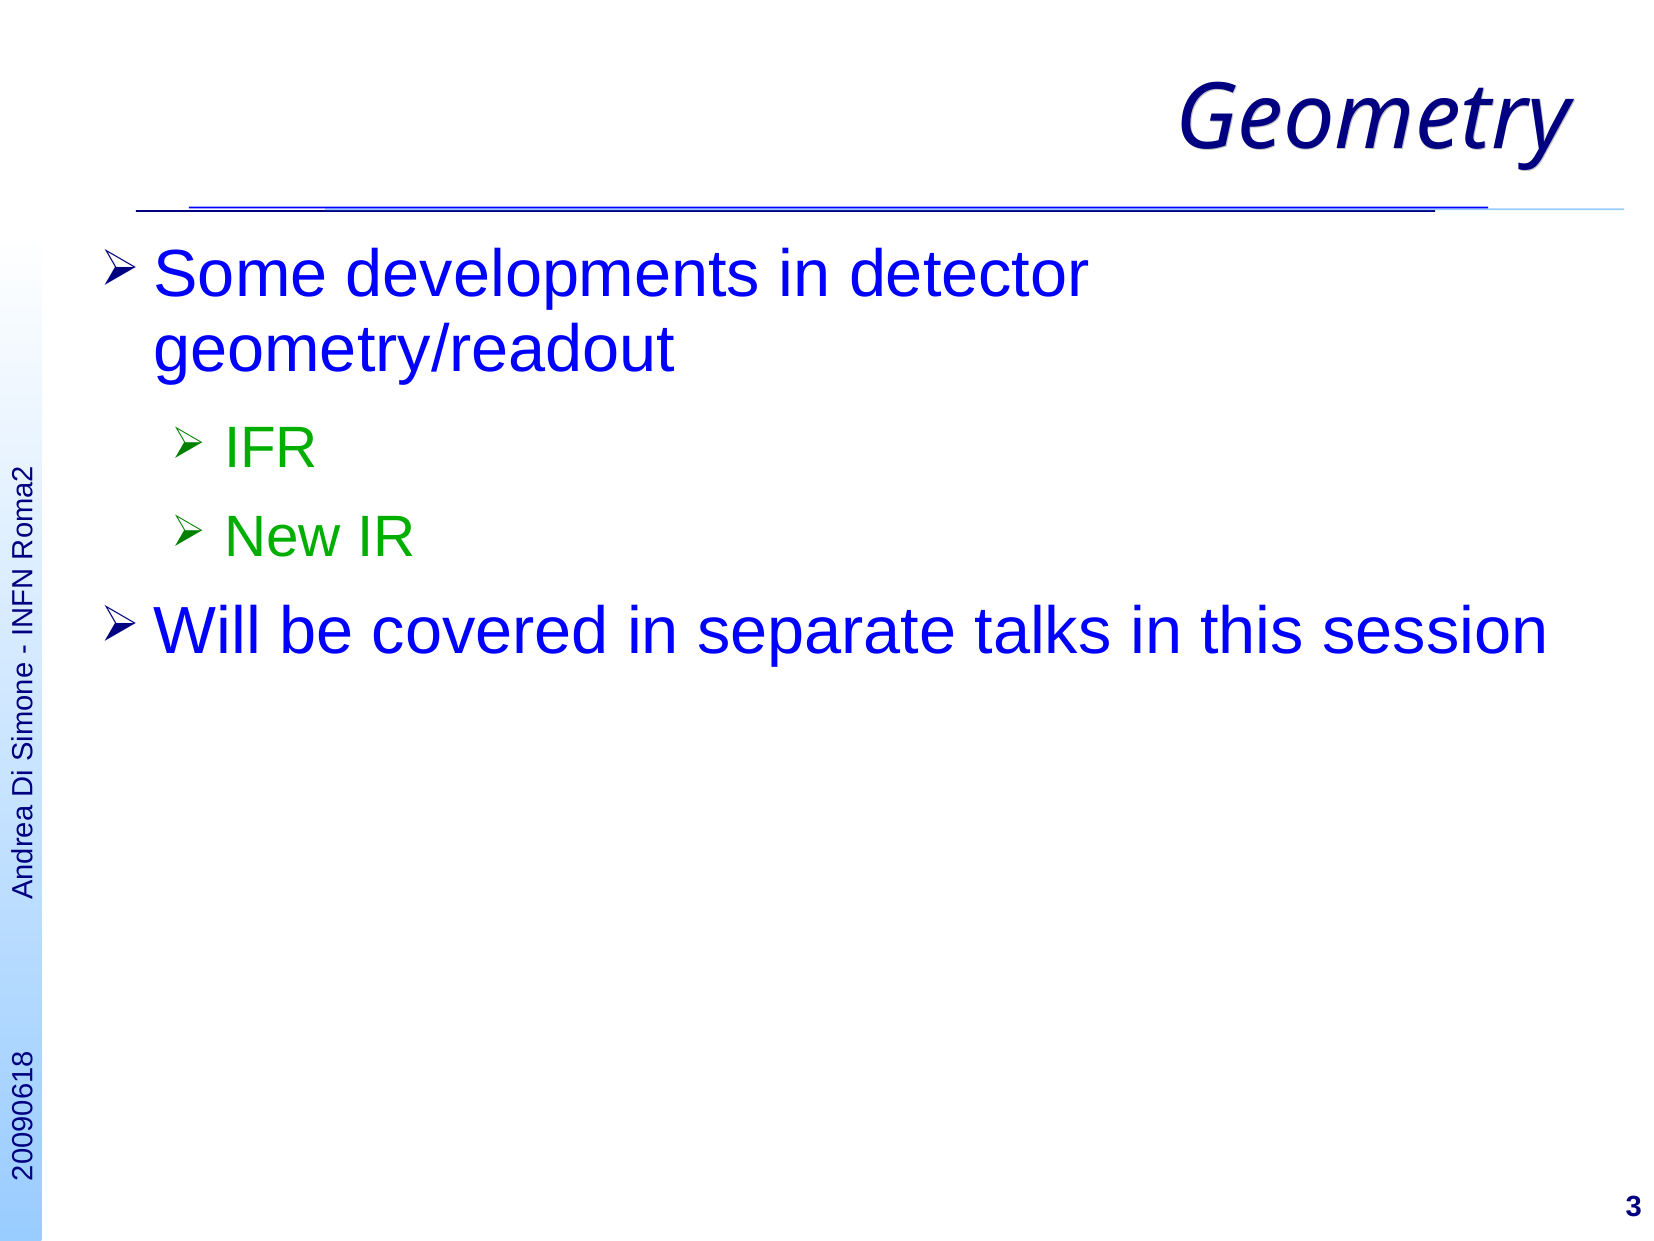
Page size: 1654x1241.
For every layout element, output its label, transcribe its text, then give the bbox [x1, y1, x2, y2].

title Geometry [82, 56, 1571, 170]
list Some developments in detector geometry/readout IFR New IR Will be covered in separate talks in this session [82, 236, 1571, 1055]
